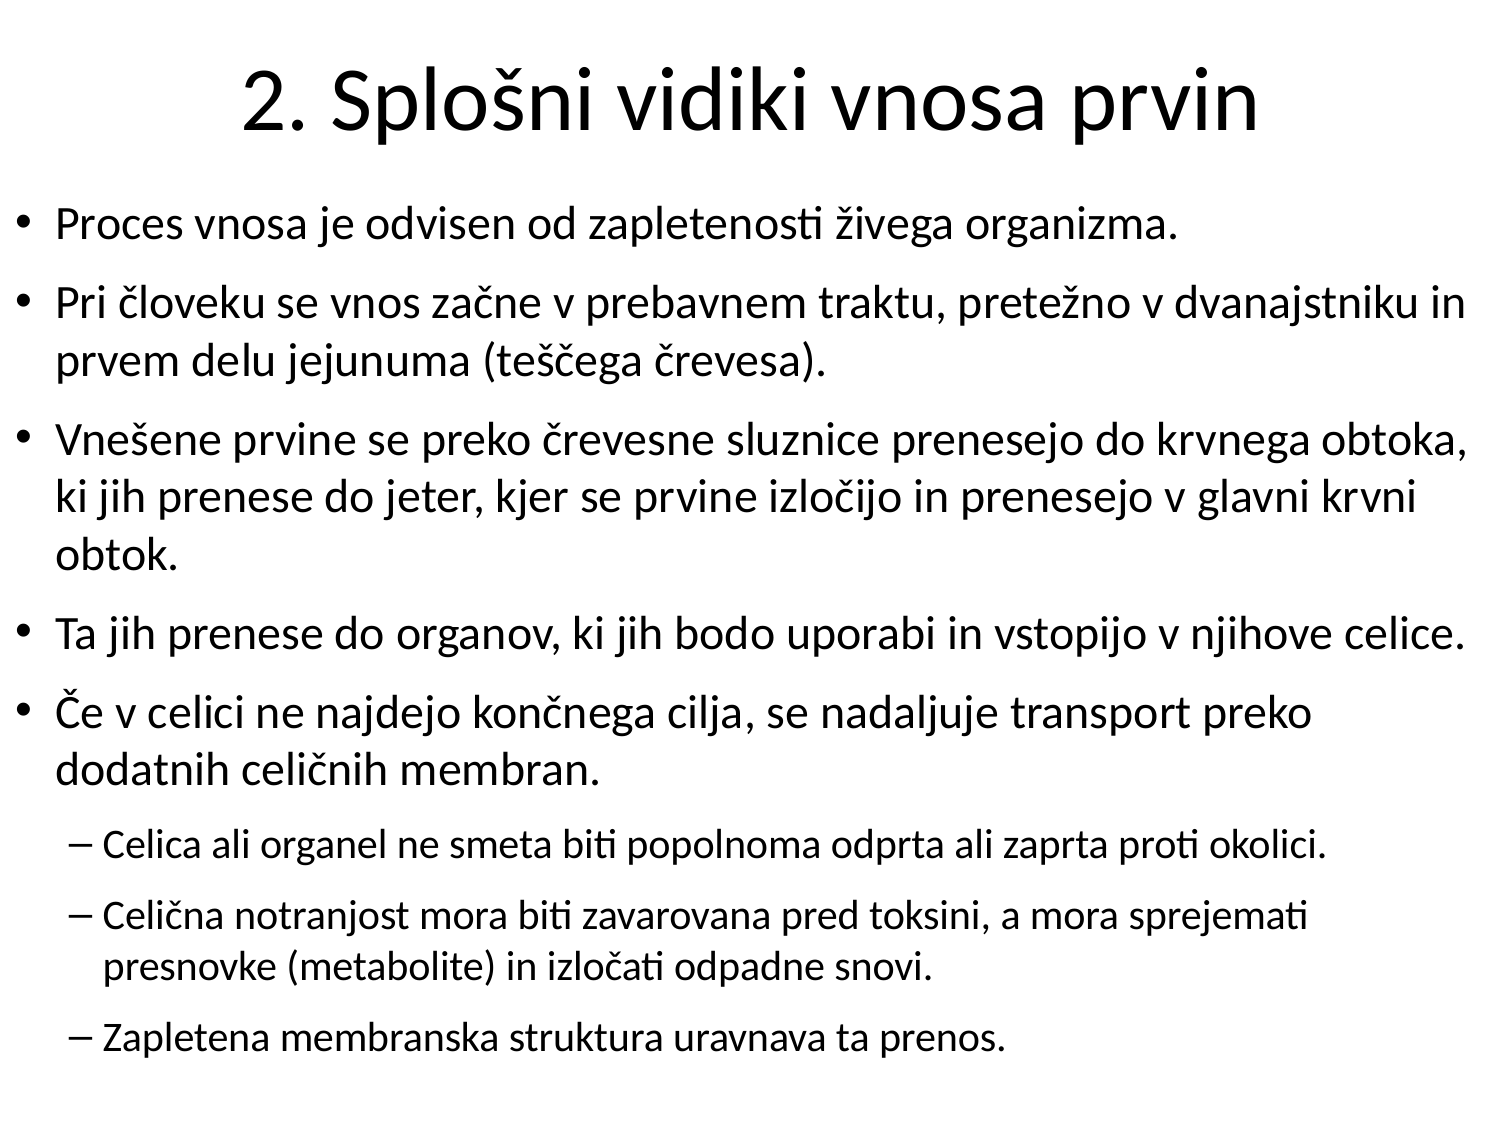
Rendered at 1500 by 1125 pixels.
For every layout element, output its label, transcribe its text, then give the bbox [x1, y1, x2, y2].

list Proces vnosa je odvisen od zapletenosti živega organizma. Pri človeku se vnos začne v prebavnem traktu, pretežno v dvanajstniku in prvem delu jejunuma (teščega črevesa). Vnešene prvine se preko črevesne sluznice prenesejo do krvnega obtoka, ki jih prenese do jeter, kjer se prvine izločijo in prenesejo v glavni krvni obtok. Ta jih prenese do organov, ki jih bodo uporabi in vstopijo v njihove celice. Če v celici ne najdejo končnega cilja, se nadaljuje transport preko dodatnih celičnih membran. Celica ali organel ne smeta biti popolnoma odprta ali zaprta proti okolici. Celična notranjost mora biti zavarovana pred toksini, a mora sprejemati presnovke (metabolite) in izločati odpadne snovi. Zapletena membranska struktura uravnava ta prenos. [0, 184, 1500, 1125]
title 2. Splošni vidiki vnosa prvin [76, 0, 1427, 184]
